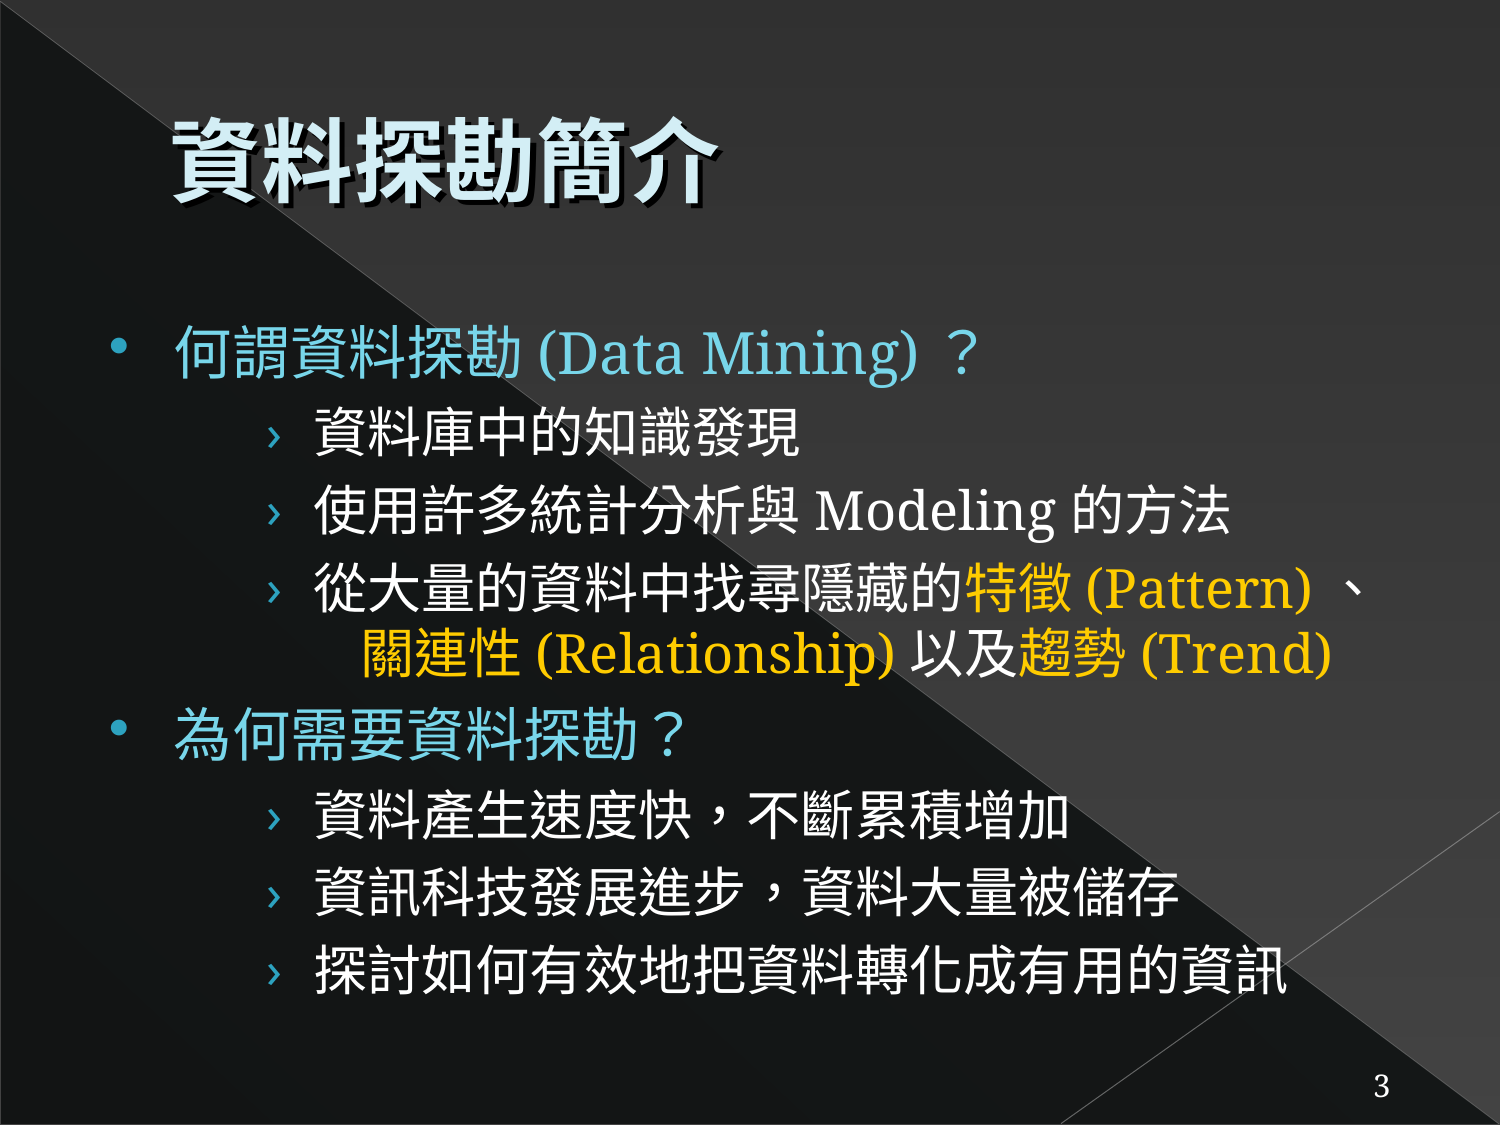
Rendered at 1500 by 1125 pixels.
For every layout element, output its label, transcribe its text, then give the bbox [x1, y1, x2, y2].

list 何謂資料探勘(Data Mining)？ 資料庫中的知識發現 使用許多統計分析與Modeling的方法 從大量的資料中找尋隱藏的特徵(Pattern)、關連性(Relationship)以及趨勢(Trend) 為何需要資料探勘？ 資料產生速度快，不斷累積增加 資訊科技發展進步，資料大量被儲存 探討如何有效地把資料轉化成有用的資訊 [75, 308, 1426, 1059]
title 資料探勘簡介 [75, 43, 1426, 274]
text_box 3 [1340, 1058, 1424, 1109]
